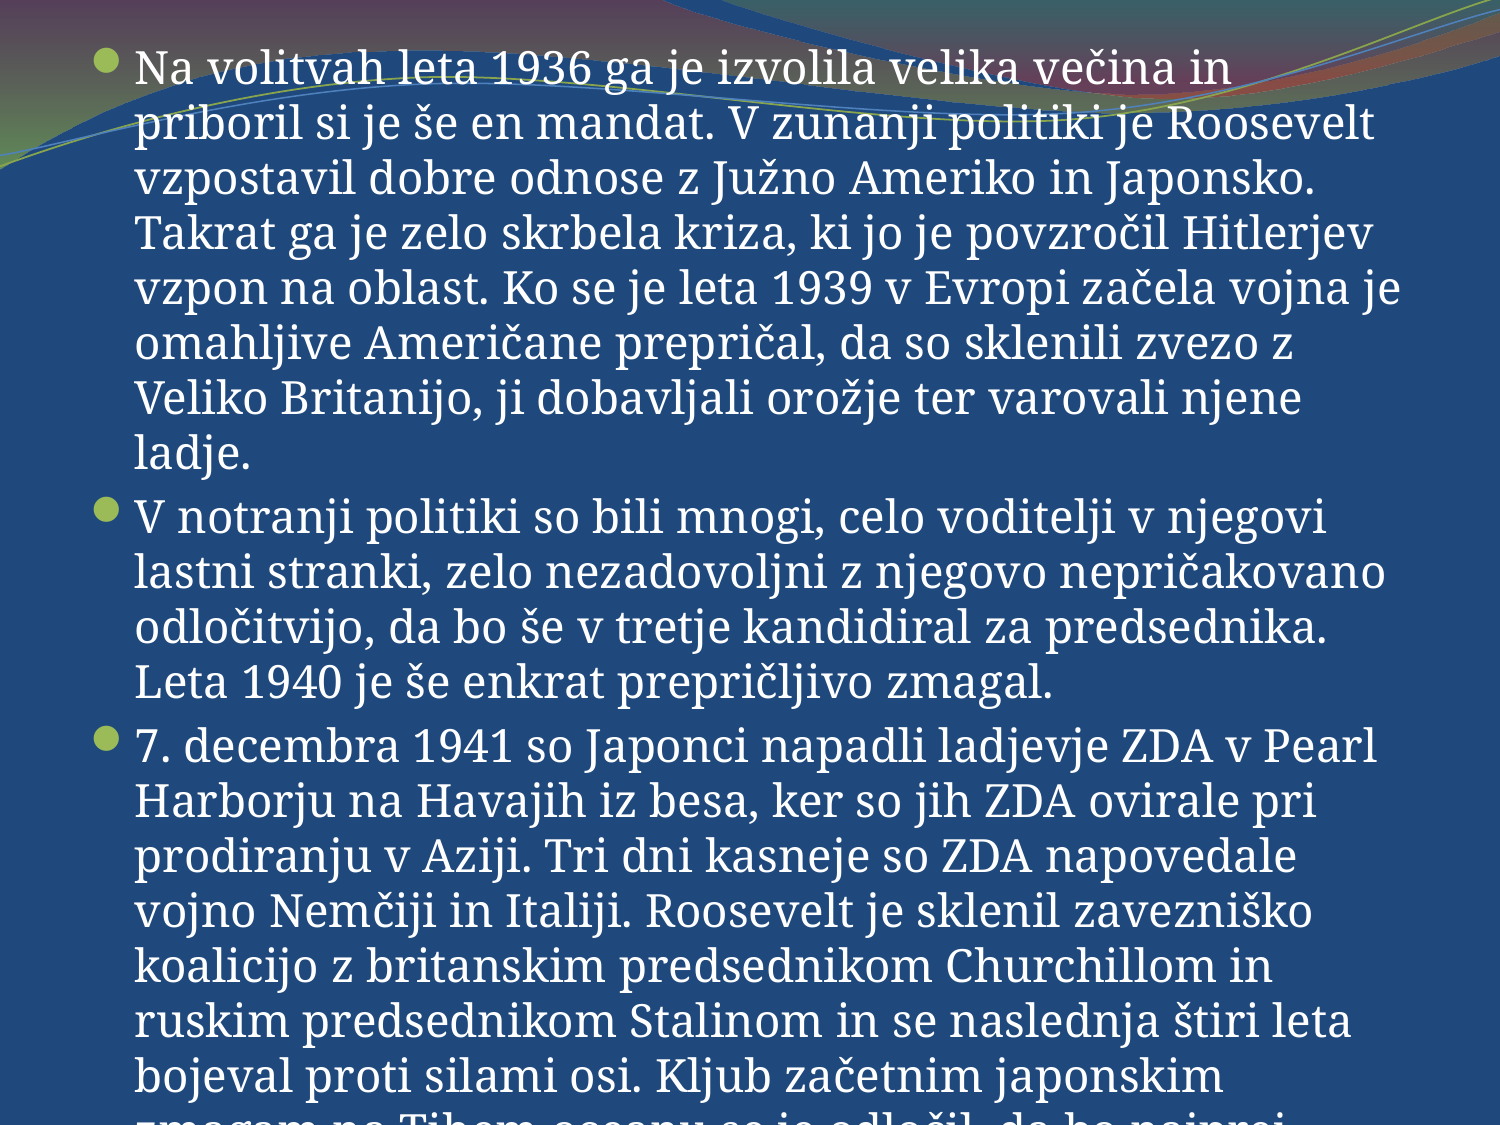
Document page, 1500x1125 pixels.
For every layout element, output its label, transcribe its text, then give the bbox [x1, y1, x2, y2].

list Na volitvah leta 1936 ga je izvolila velika večina in priboril si je še en mandat. V zunanji politiki je Roosevelt vzpostavil dobre odnose z Južno Ameriko in Japonsko. Takrat ga je zelo skrbela kriza, ki jo je povzročil Hitlerjev vzpon na oblast. Ko se je leta 1939 v Evropi začela vojna je omahljive Američane prepričal, da so sklenili zvezo z Veliko Britanijo, ji dobavljali orožje ter varovali njene ladje. V notranji politiki so bili mnogi, celo voditelji v njegovi lastni stranki, zelo nezadovoljni z njegovo nepričakovano odločitvijo, da bo še v tretje kandidiral za predsednika. Leta 1940 je še enkrat prepričljivo zmagal. 7. decembra 1941 so Japonci napadli ladjevje ZDA v Pearl Harborju na Havajih iz besa, ker so jih ZDA ovirale pri prodiranju v Aziji. Tri dni kasneje so ZDA napovedale vojno Nemčiji in Italiji. Roosevelt je sklenil zavezniško koalicijo z britanskim predsednikom Churchillom in ruskim predsednikom Stalinom in se naslednja štiri leta bojeval proti silami osi. Kljub začetnim japonskim zmagam na Tihem oceanu se je odločil, da bo najprej pomagal Evropi. [75, 31, 1425, 1038]
